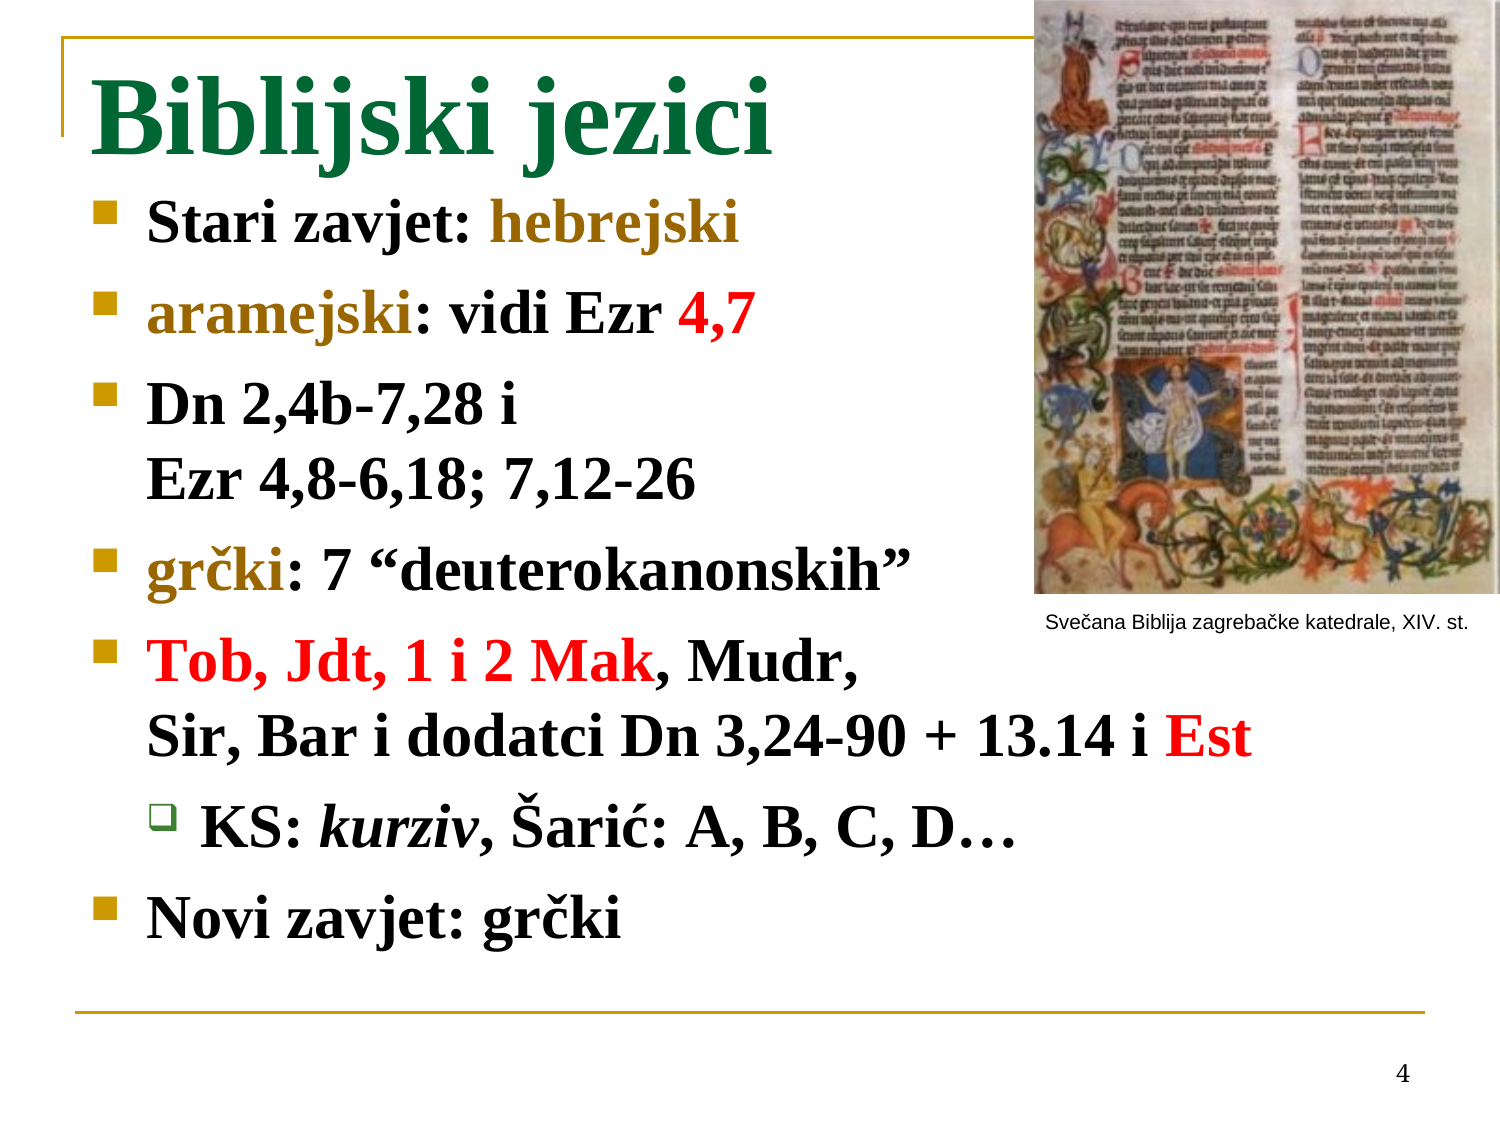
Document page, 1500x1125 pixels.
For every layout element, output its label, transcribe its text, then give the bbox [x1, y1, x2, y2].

text_box <number> [1074, 1024, 1426, 1100]
picture [1034, 0, 1500, 594]
text_box Stari zavjet: hebrejski aramejski: vidi Ezr 4,7 Dn 2,4b-7,28 i Ezr 4,8-6,18; 7,12-26 grčki: 7 “deuterokanonskih” Tob, Jdt, 1 i 2 Mak, Mudr, Sir, Bar i dodatci Dn 3,24-90 + 13.14 i Est KS: kurziv, Šarić: A, B, C, D… Novi zavjet: grčki [75, 172, 1426, 1006]
text_box Biblijski jezici [75, 45, 1034, 172]
text_box Svečana Biblija zagrebačke katedrale, XIV. st. [1030, 601, 1500, 642]
